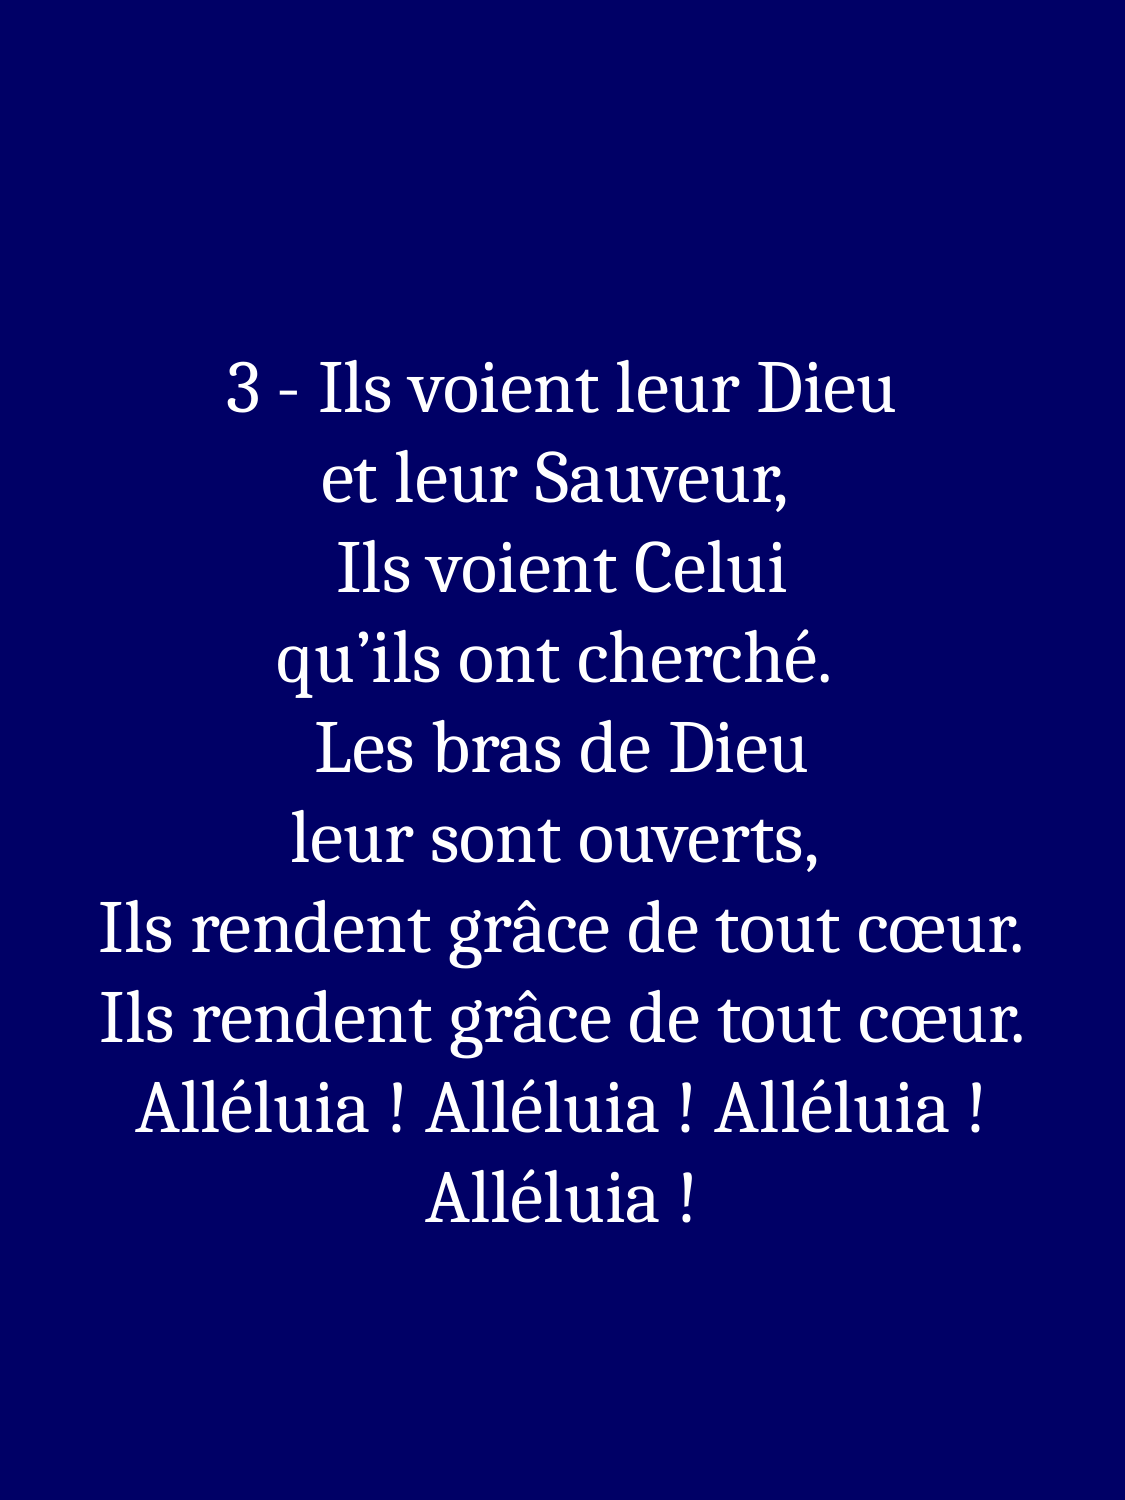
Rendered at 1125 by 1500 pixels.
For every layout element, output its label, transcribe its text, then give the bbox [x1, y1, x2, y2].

text_box 3 - Ils voient leur Dieu et leur Sauveur, Ils voient Celui qu’ils ont cherché. Les bras de Dieu leur sont ouverts, Ils rendent grâce de tout cœur. Ils rendent grâce de tout cœur. Alléluia ! Alléluia ! Alléluia ! Alléluia ! [0, 224, 1125, 1260]
